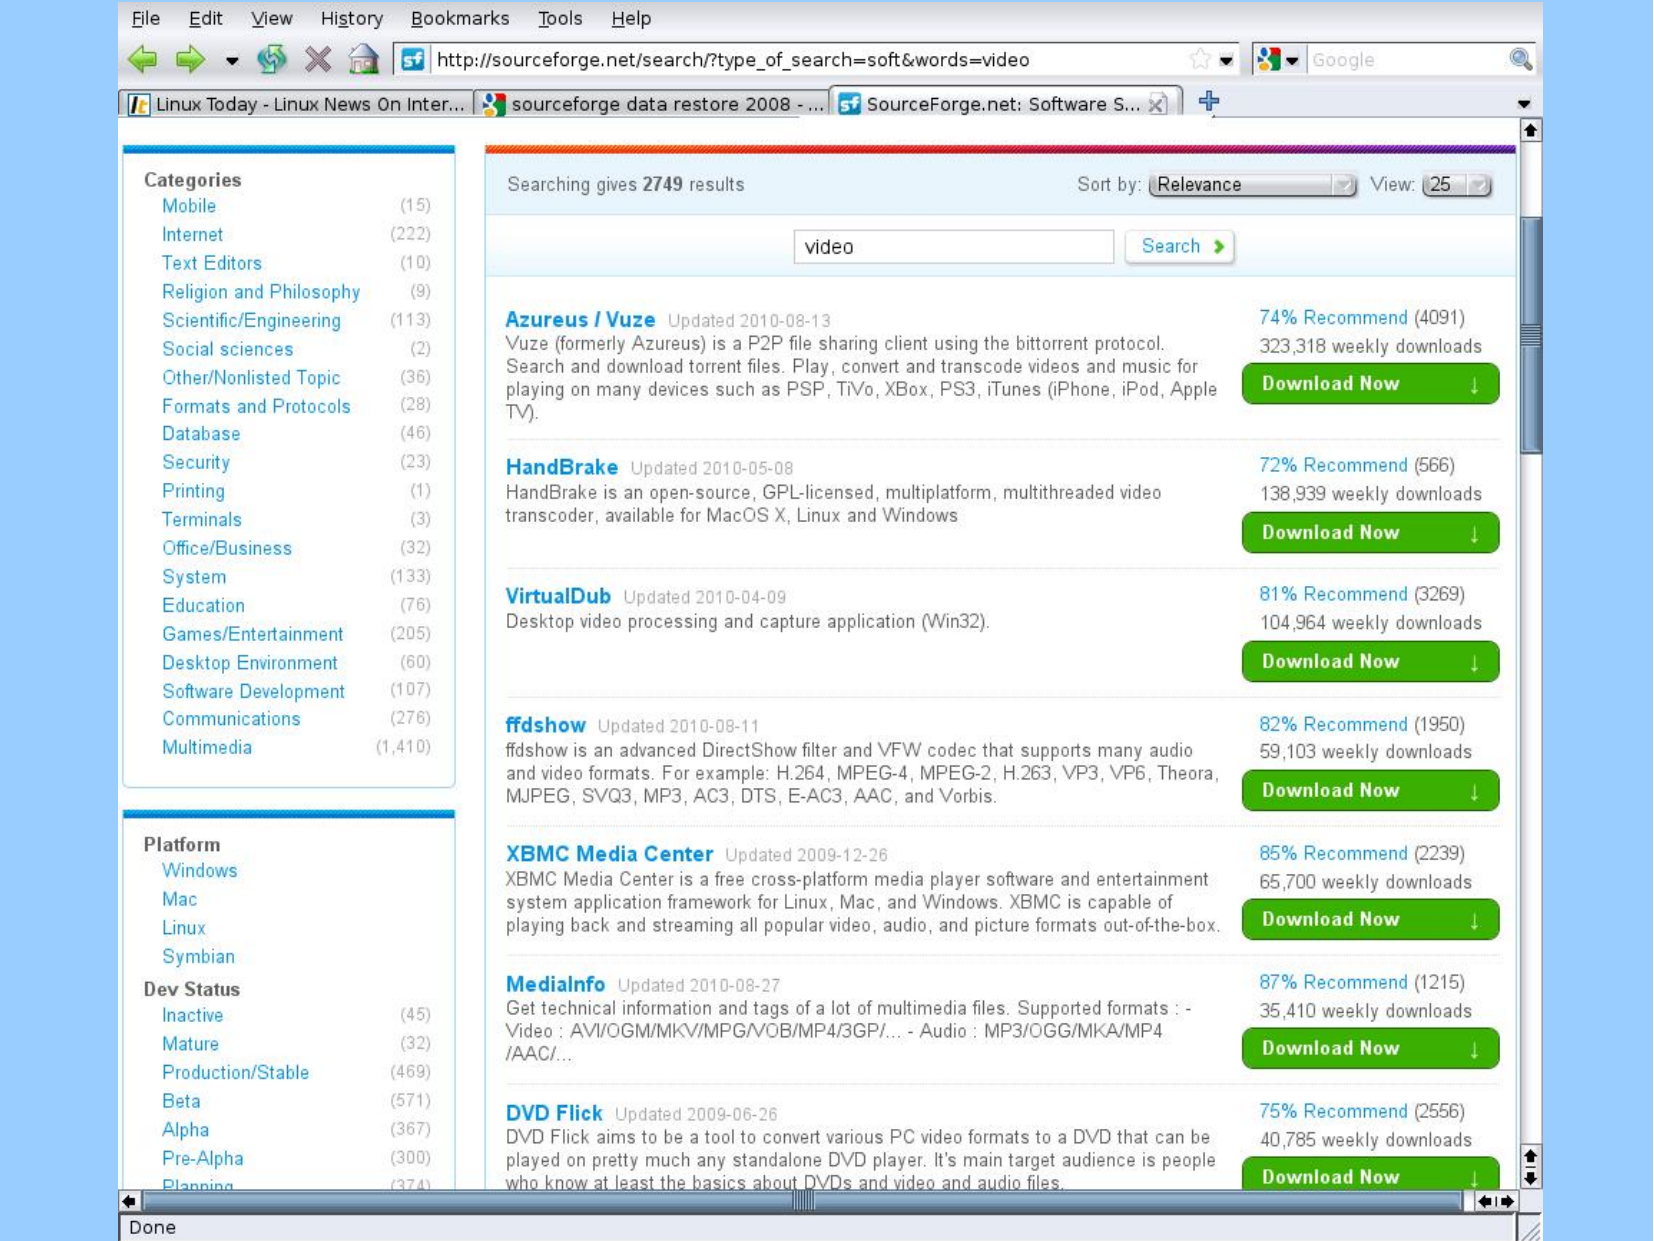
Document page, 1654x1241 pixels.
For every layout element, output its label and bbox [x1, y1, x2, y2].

picture [118, 2, 1543, 1241]
